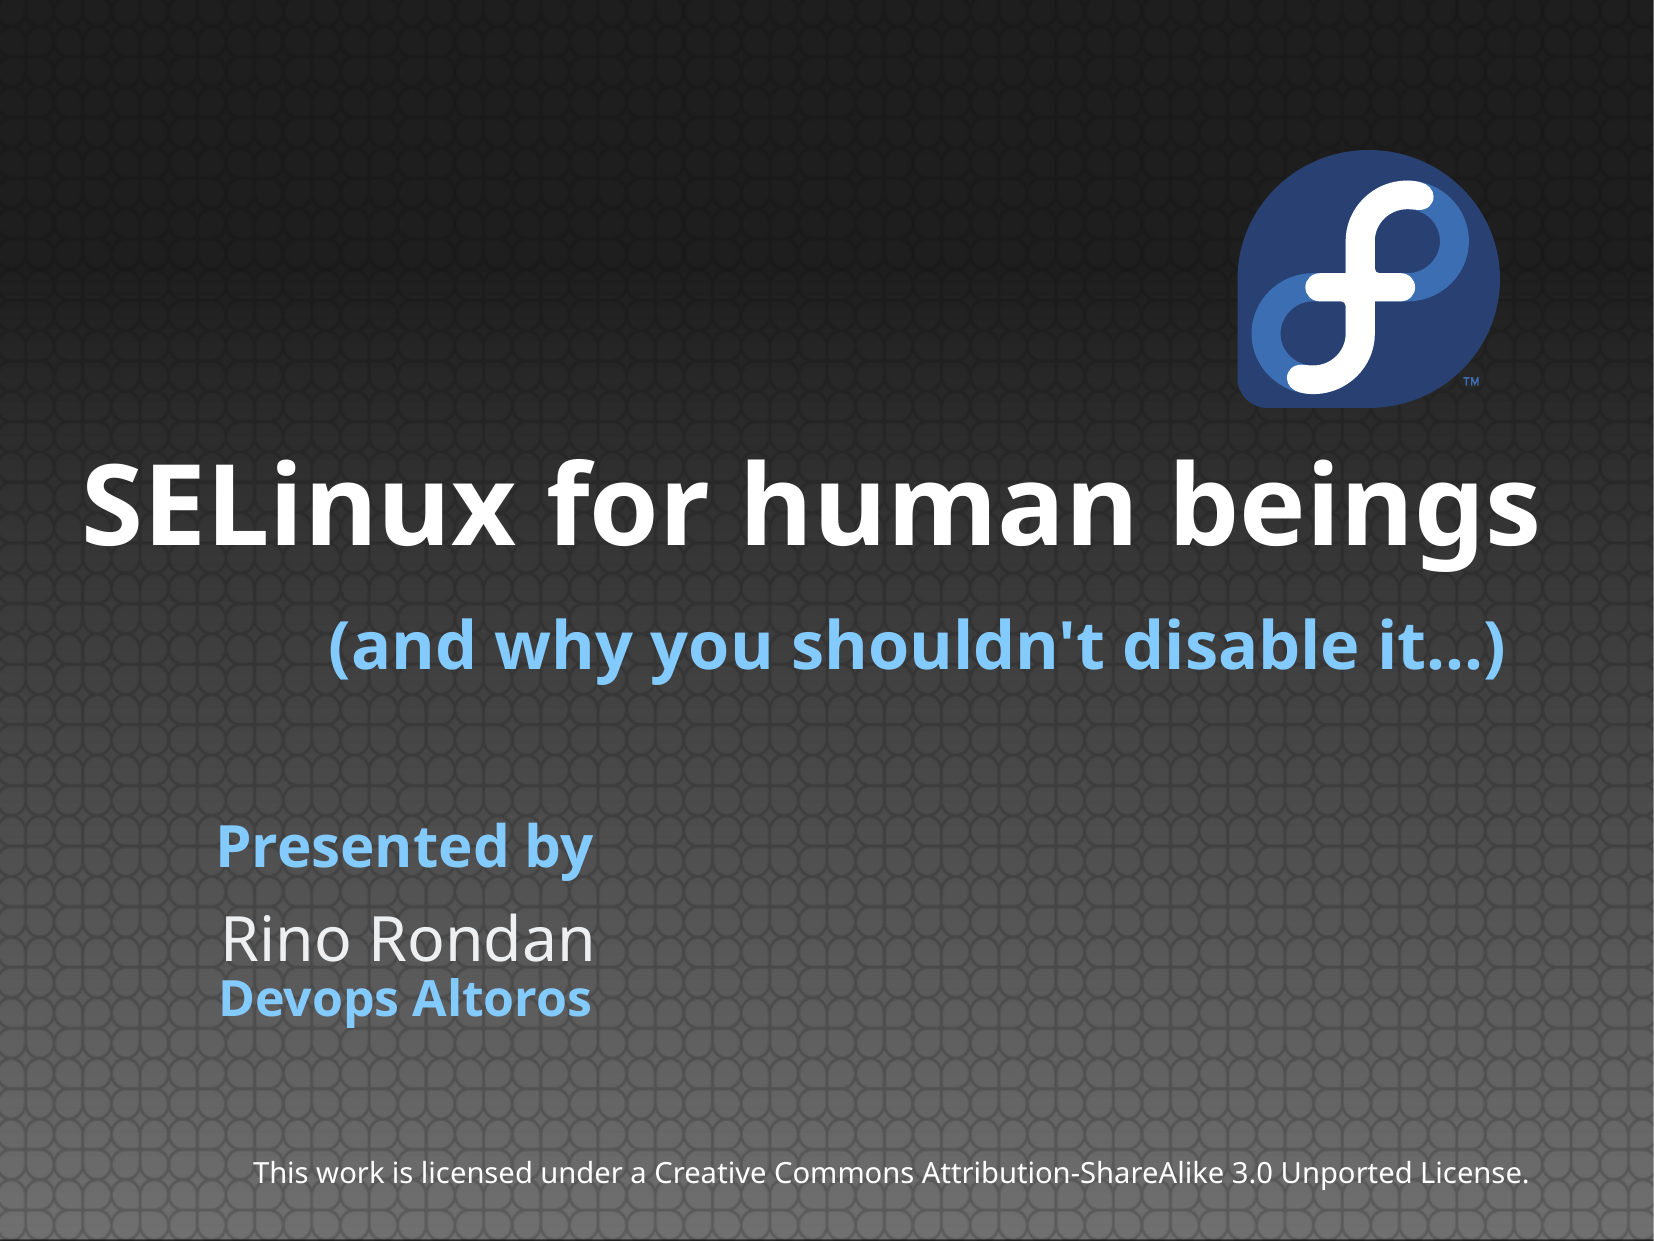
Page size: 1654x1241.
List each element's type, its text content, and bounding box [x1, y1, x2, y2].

subtitle (and why you shouldn't disable it...) [130, 620, 1508, 696]
text_box Presented by [204, 797, 606, 886]
text_box Rino Rondan [206, 887, 1548, 997]
text_box This work is licensed under a Creative Commons Attribution-ShareAlike 3.0 Unported License. [142, 1144, 1546, 1215]
text_box Devops Altoros [203, 955, 1265, 1096]
text_box SELinux for human beings [93, 417, 1531, 620]
picture [0, 0, 1654, 1241]
